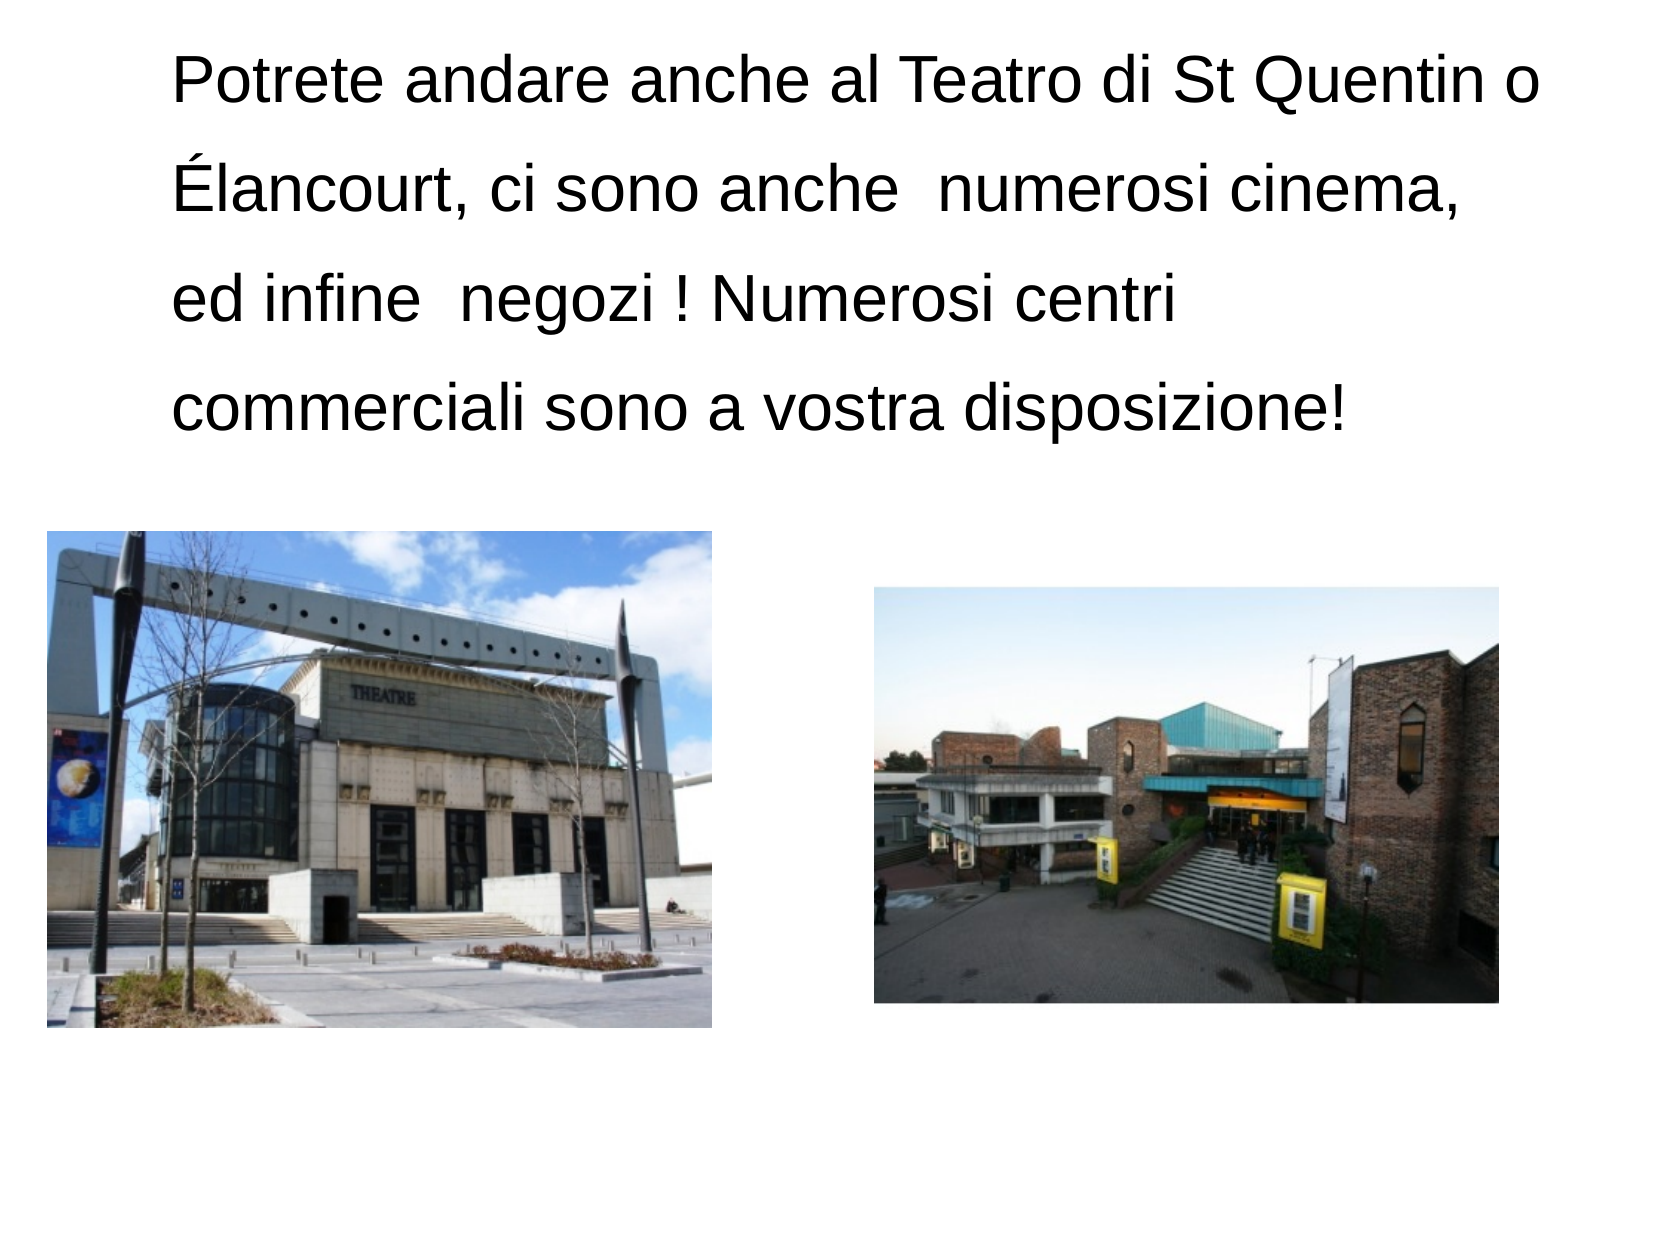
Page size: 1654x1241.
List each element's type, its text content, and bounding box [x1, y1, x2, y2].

picture [47, 531, 712, 1028]
picture [874, 484, 1499, 1110]
list Potrete andare anche al Teatro di St Quentin o Élancourt, ci sono anche numerosi cinema, ed infine negozi ! Numerosi centri commerciali sono a vostra disposizione! [82, 35, 1571, 1109]
